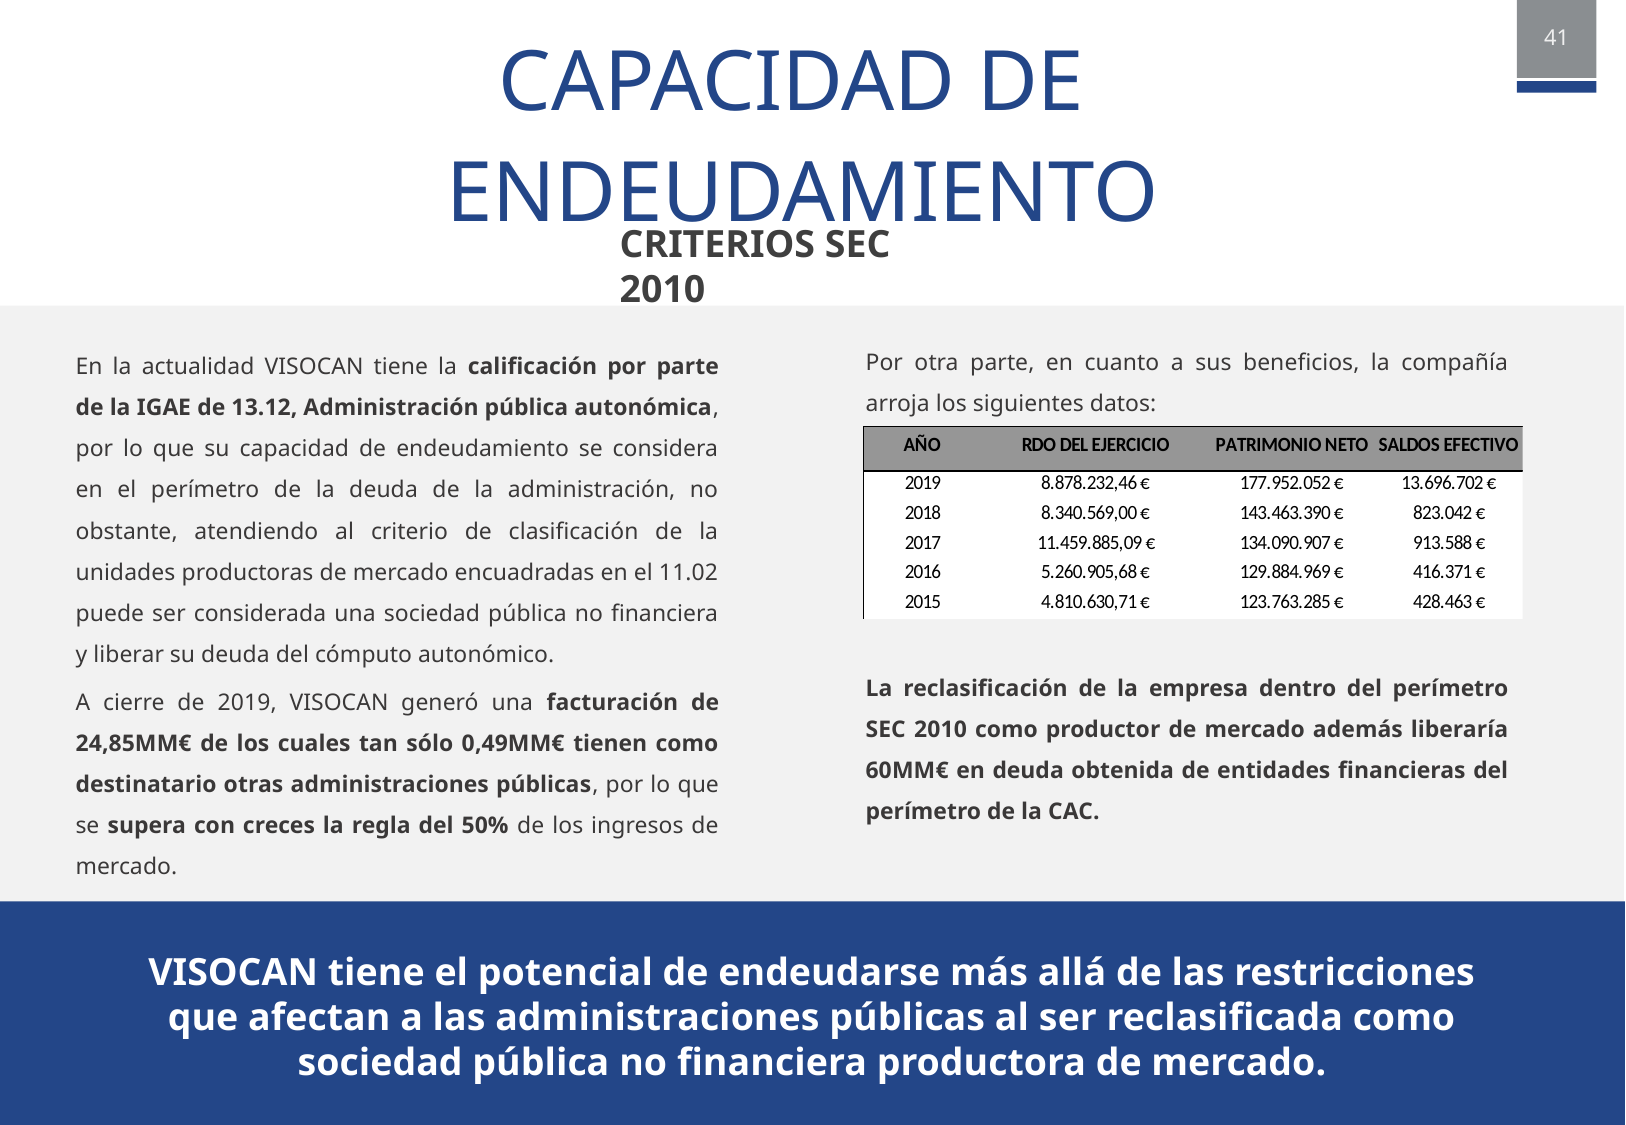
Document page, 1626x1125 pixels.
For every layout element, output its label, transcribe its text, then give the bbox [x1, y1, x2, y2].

text_box [0, 305, 1625, 1125]
list CAPACIDAD DE ENDEUDAMIENTO [109, 96, 1496, 181]
text_box CRITERIOS SEC 2010 [619, 219, 986, 310]
text_box En la actualidad VISOCAN tiene la calificación por parte de la IGAE de 13.12, Administración pública autonómica, por lo que su capacidad de endeudamiento se considera en el perímetro de la deuda de la administración, no obstante, atendiendo al criterio de clasificación de la unidades productoras de mercado encuadradas en el 11.02 puede ser considerada una sociedad pública no financiera y liberar su deuda del cómputo autonómico. A cierre de 2019, VISOCAN generó una facturación de 24,85MM€ de los cuales tan sólo 0,49MM€ tienen como destinatario otras administraciones públicas, por lo que se supera con creces la regla del 50% de los ingresos de mercado. [60, 330, 734, 849]
text_box VISOCAN tiene el potencial de endeudarse más allá de las restricciones que afectan a las administraciones públicas al ser reclasificada como sociedad pública no financiera productora de mercado. [116, 940, 1509, 1091]
text_box Por otra parte, en cuanto a sus beneficios, la compañía arroja los siguientes datos: La reclasificación de la empresa dentro del perímetro SEC 2010 como productor de mercado además liberaría 60MM€ en deuda obtenida de entidades financieras del perímetro de la CAC. [850, 326, 1524, 845]
